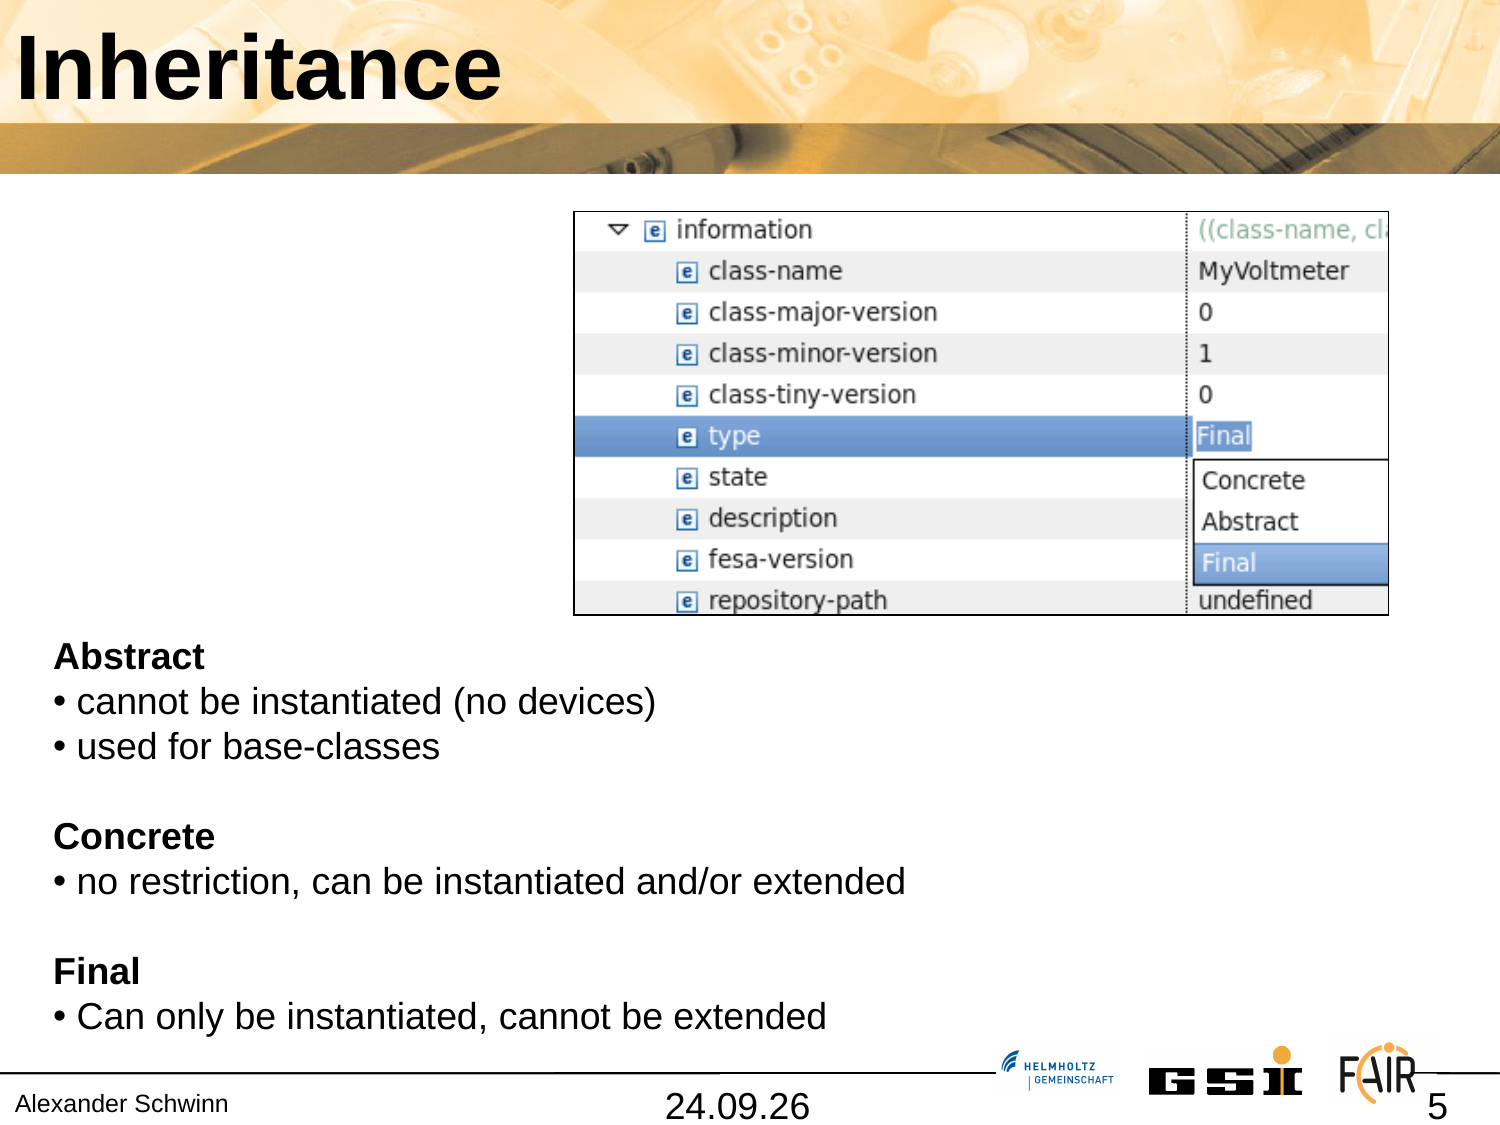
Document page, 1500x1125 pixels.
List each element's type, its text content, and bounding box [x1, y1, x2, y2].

title Inheritance [0, 0, 1500, 126]
picture [1149, 1046, 1302, 1095]
picture [996, 1046, 1121, 1095]
picture [1328, 1034, 1439, 1106]
picture [575, 212, 1388, 615]
picture [1433, 1096, 1439, 1104]
text_box Abstract cannot be instantiated (no devices) used for base-classes Concrete no restriction, can be instantiated and/or extended Final Can only be instantiated, cannot be extended [38, 624, 922, 1046]
picture [0, 126, 1500, 175]
